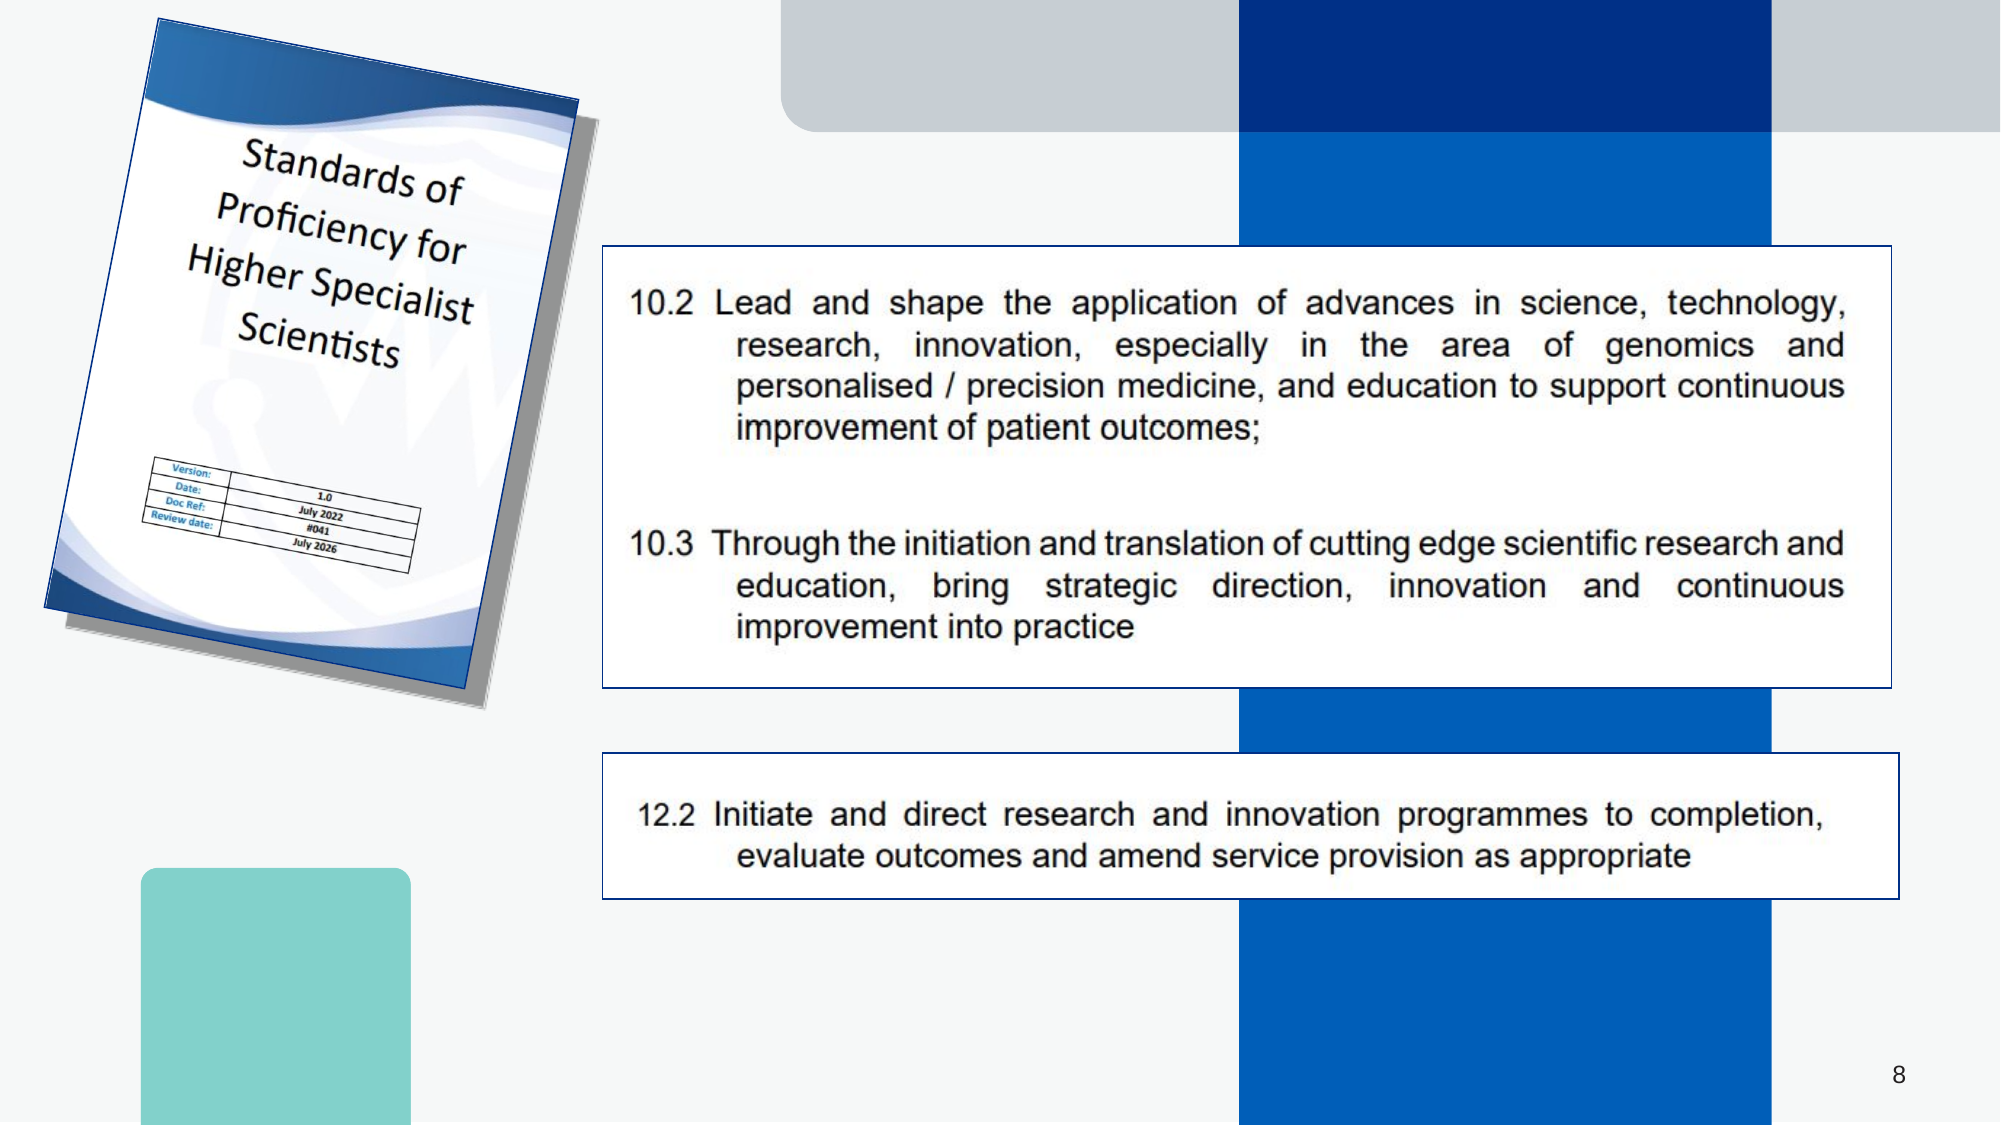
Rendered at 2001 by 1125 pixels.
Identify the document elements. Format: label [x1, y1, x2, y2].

picture [603, 753, 1899, 899]
picture [603, 246, 1891, 688]
picture [45, 19, 578, 688]
